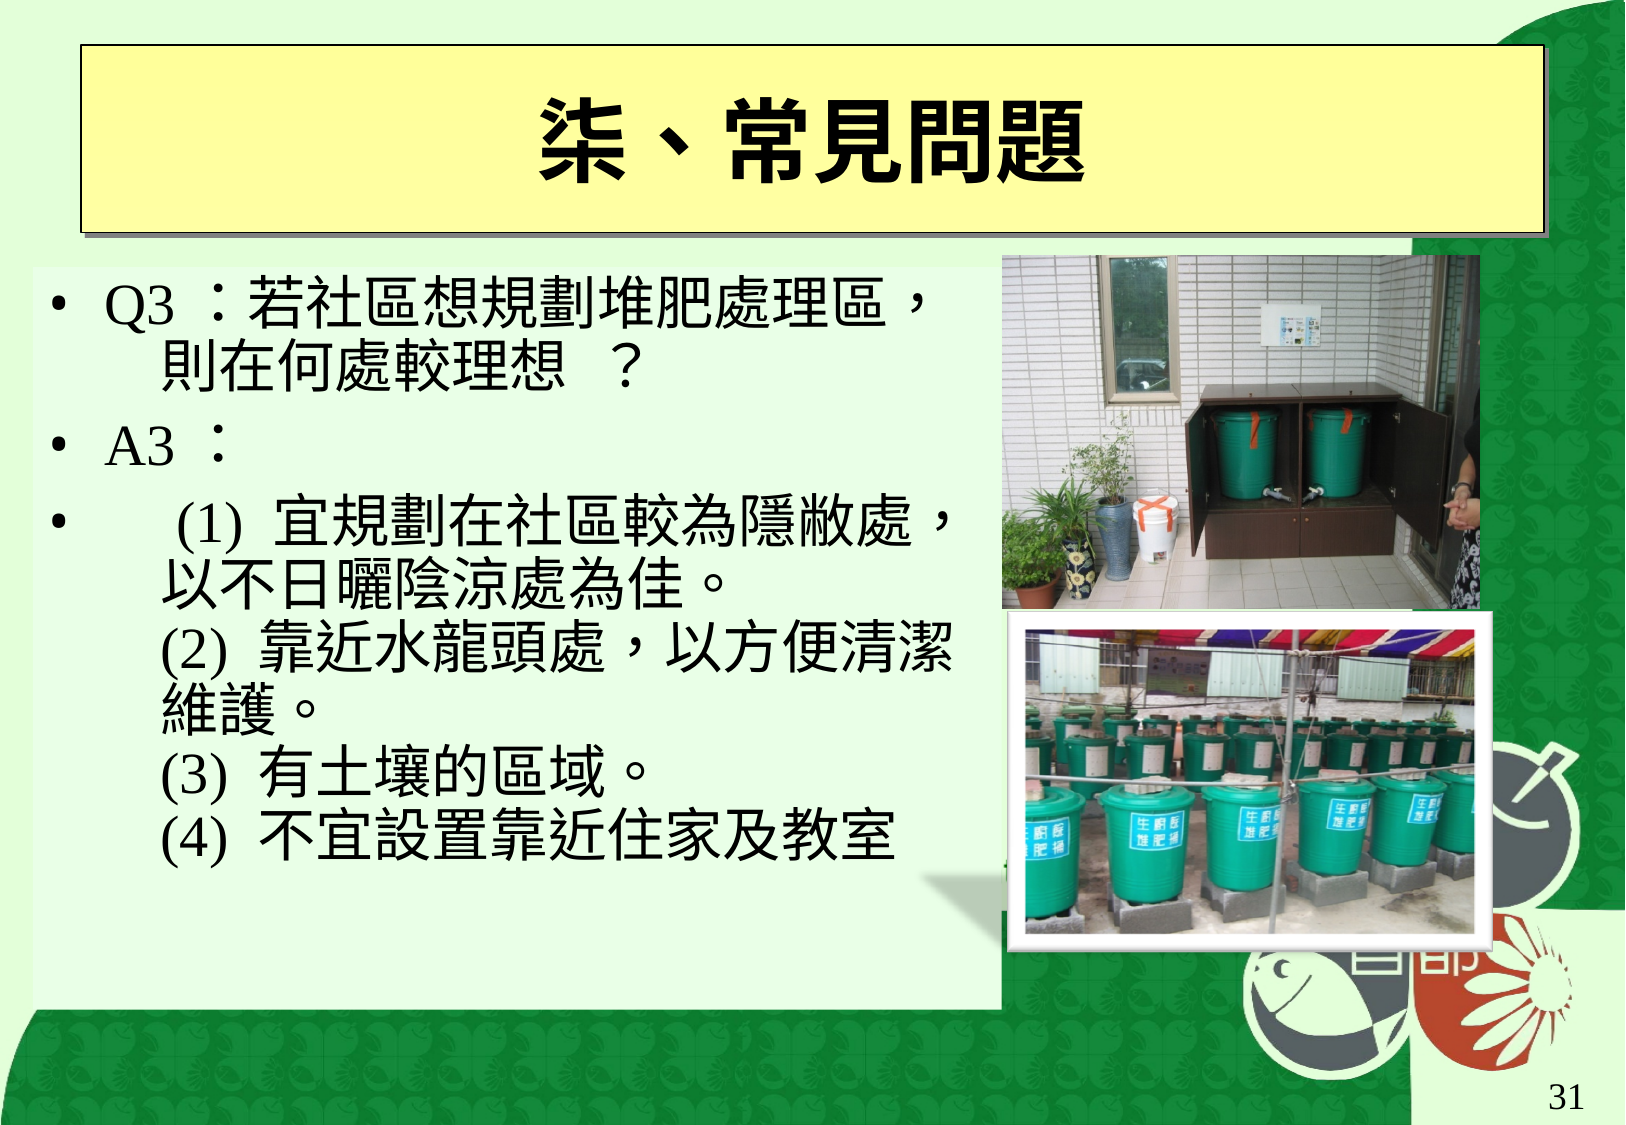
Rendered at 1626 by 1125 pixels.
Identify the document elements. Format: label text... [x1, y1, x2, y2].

list Q3：若社區想規劃堆肥處理區，則在何處較理想 ？ A3： (1) 宜規劃在社區較為隱敝處，以不日曬陰涼處為佳。 (2) 靠近水龍頭處，以方便清潔維護。 (3) 有土壤的區域。 (4) 不宜設置靠近住家及教室 [32, 267, 1002, 1010]
text_box 31 [1533, 1064, 1625, 1125]
picture [907, 255, 1494, 965]
title 柒、常見問題 [81, 45, 1544, 233]
